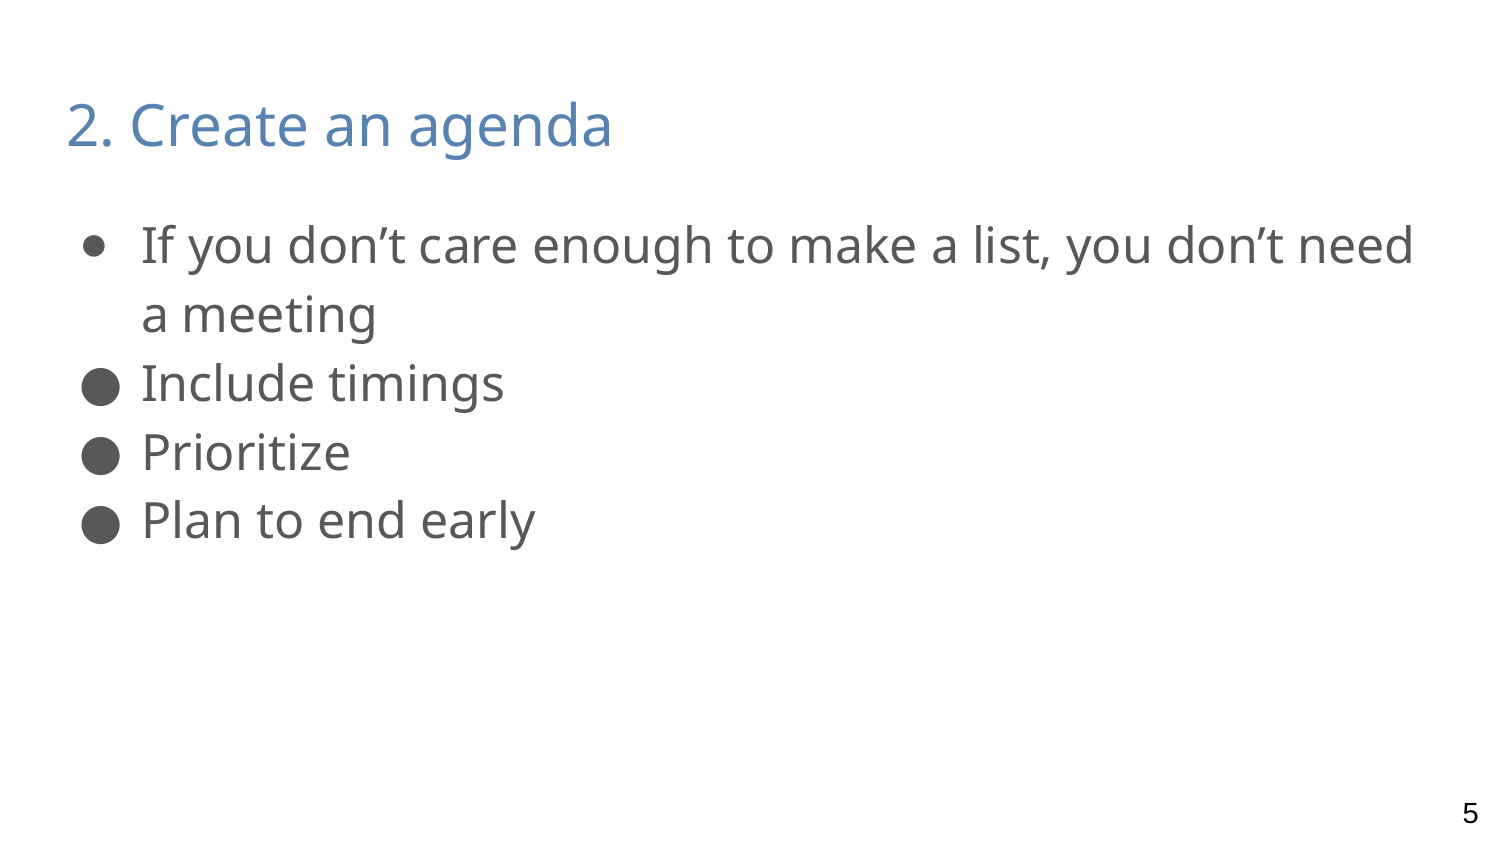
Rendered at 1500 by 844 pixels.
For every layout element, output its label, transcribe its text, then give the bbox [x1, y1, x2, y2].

list If you don’t care enough to make a list, you don’t need a meeting Include timings Prioritize Plan to end early [51, 189, 1449, 750]
title 2. Create an agenda [51, 72, 1449, 167]
slide_number <number> [1403, 779, 1494, 844]
